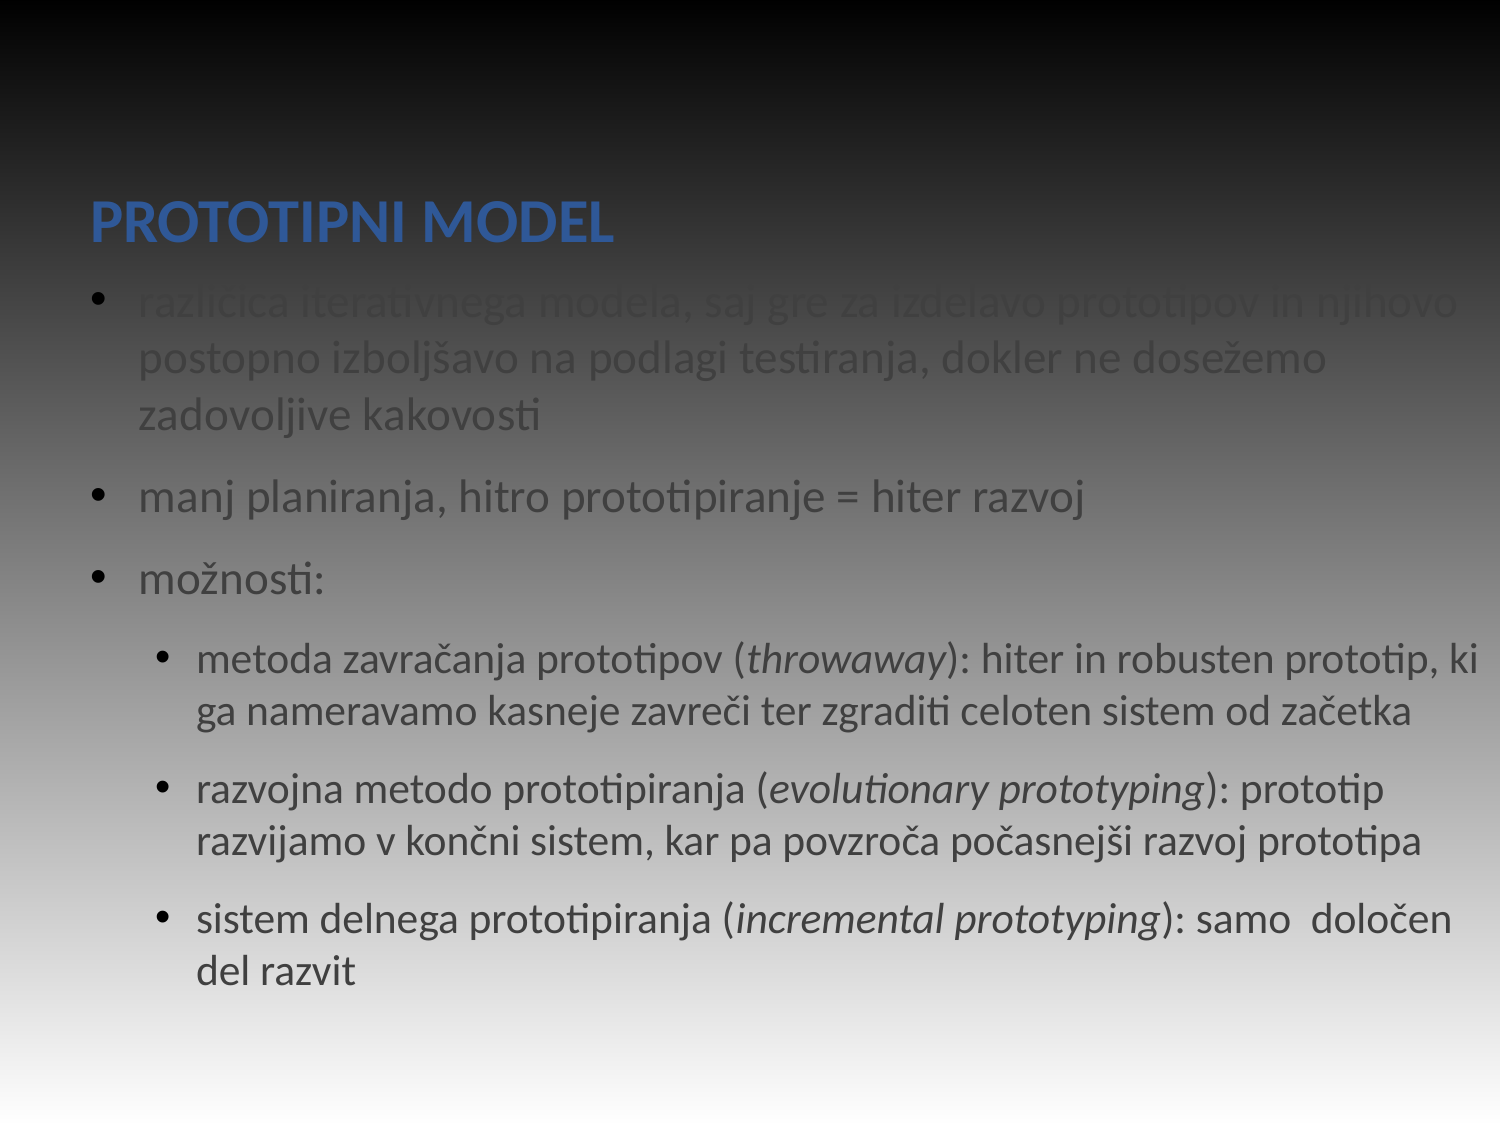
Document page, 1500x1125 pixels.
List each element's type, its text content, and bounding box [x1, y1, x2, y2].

title PROTOTIPNI MODEL [75, 0, 1425, 262]
list različica iterativnega modela, saj gre za izdelavo prototipov in njihovo postopno izboljšavo na podlagi testiranja, dokler ne dosežemo zadovoljive kakovosti manj planiranja, hitro prototipiranje = hiter razvoj možnosti: metoda zavračanja prototipov (throwaway): hiter in robusten prototip, ki ga nameravamo kasneje zavreči ter zgraditi celoten sistem od začetka razvojna metodo prototipiranja (evolutionary prototyping): prototip razvijamo v končni sistem, kar pa povzroča počasnejši razvoj prototipa sistem delnega prototipiranja (incremental prototyping): samo določen del razvit [75, 262, 1500, 1071]
